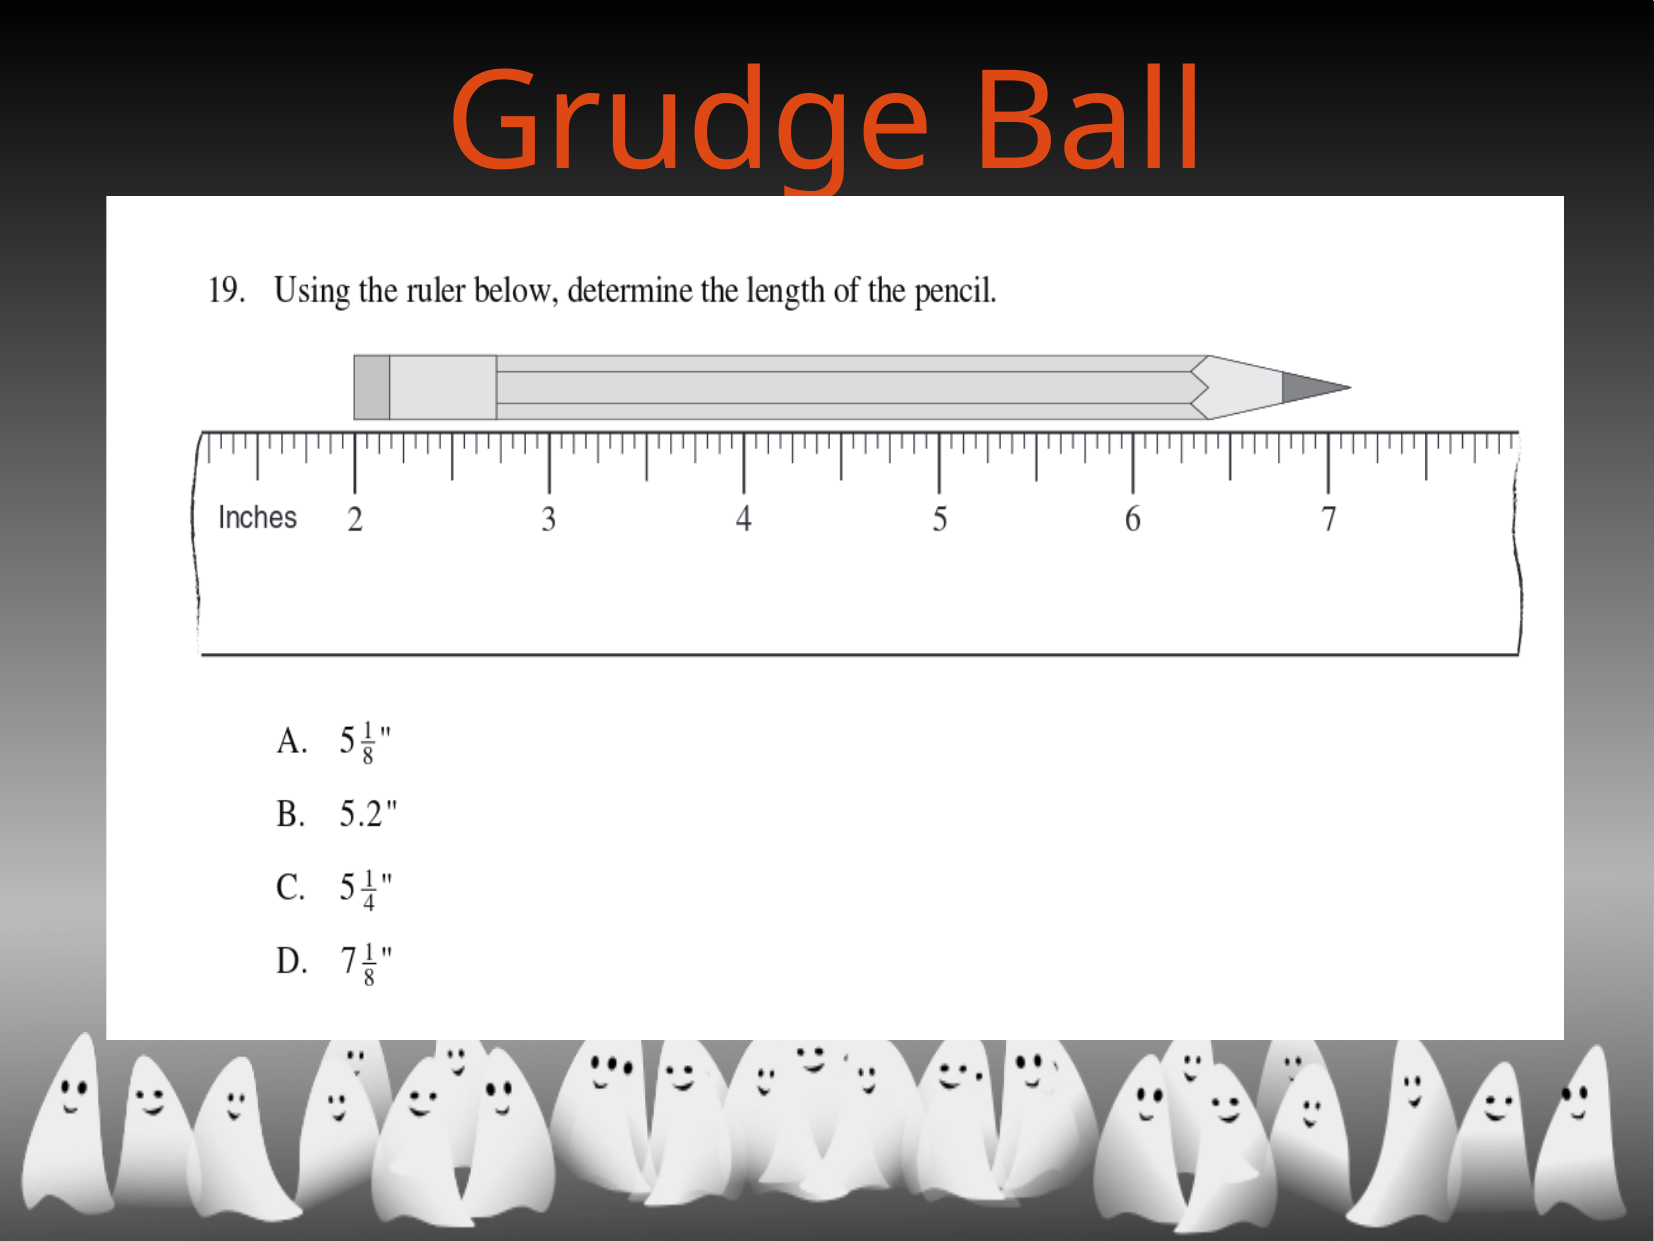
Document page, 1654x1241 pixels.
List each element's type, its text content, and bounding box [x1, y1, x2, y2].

picture [0, 196, 1654, 1241]
title Grudge Ball [82, 11, 1571, 219]
